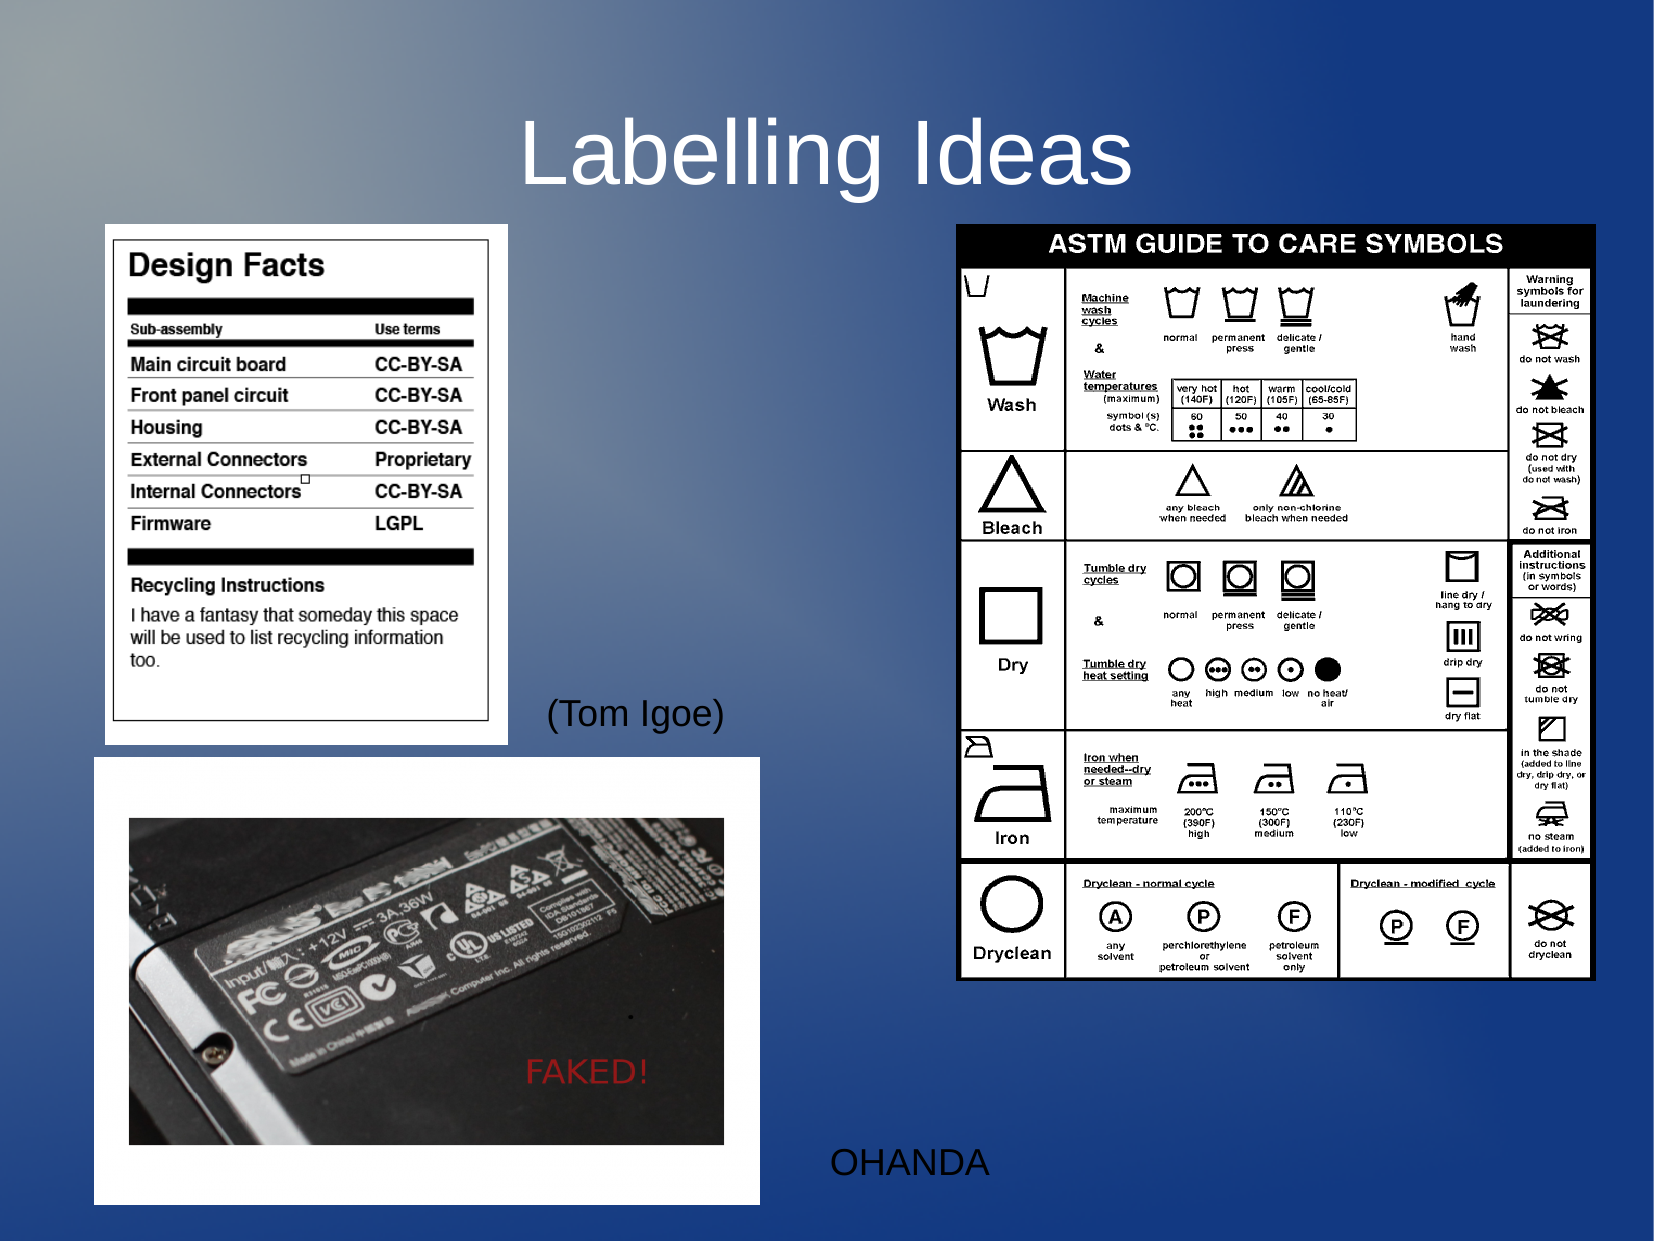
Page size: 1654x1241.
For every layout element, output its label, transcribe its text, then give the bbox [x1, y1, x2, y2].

text_box (Tom Igoe) [531, 685, 910, 742]
text_box OHANDA [814, 1133, 1006, 1191]
title Labelling Ideas [82, 49, 1571, 257]
picture [0, 0, 1654, 1241]
